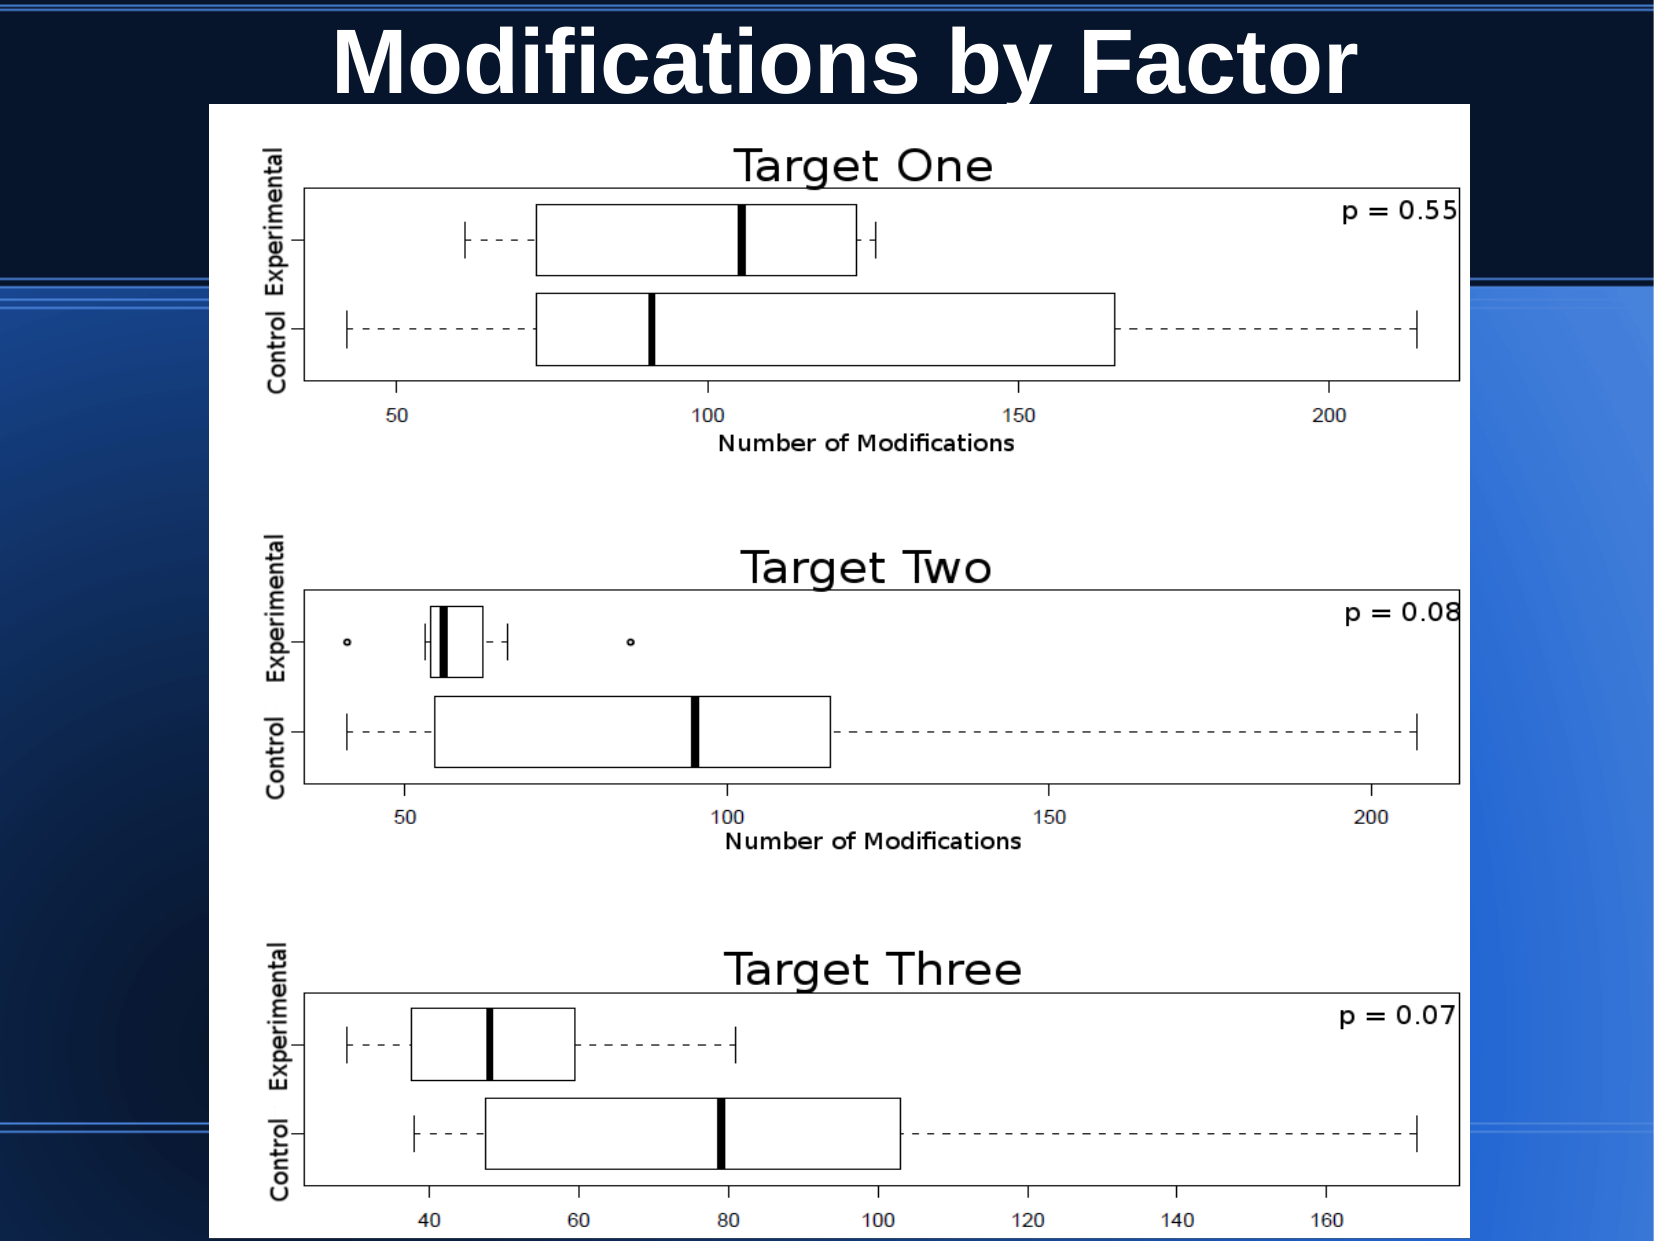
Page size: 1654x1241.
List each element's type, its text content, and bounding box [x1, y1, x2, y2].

title Modifications by Factor [101, 0, 1591, 166]
picture [0, 0, 1654, 1241]
